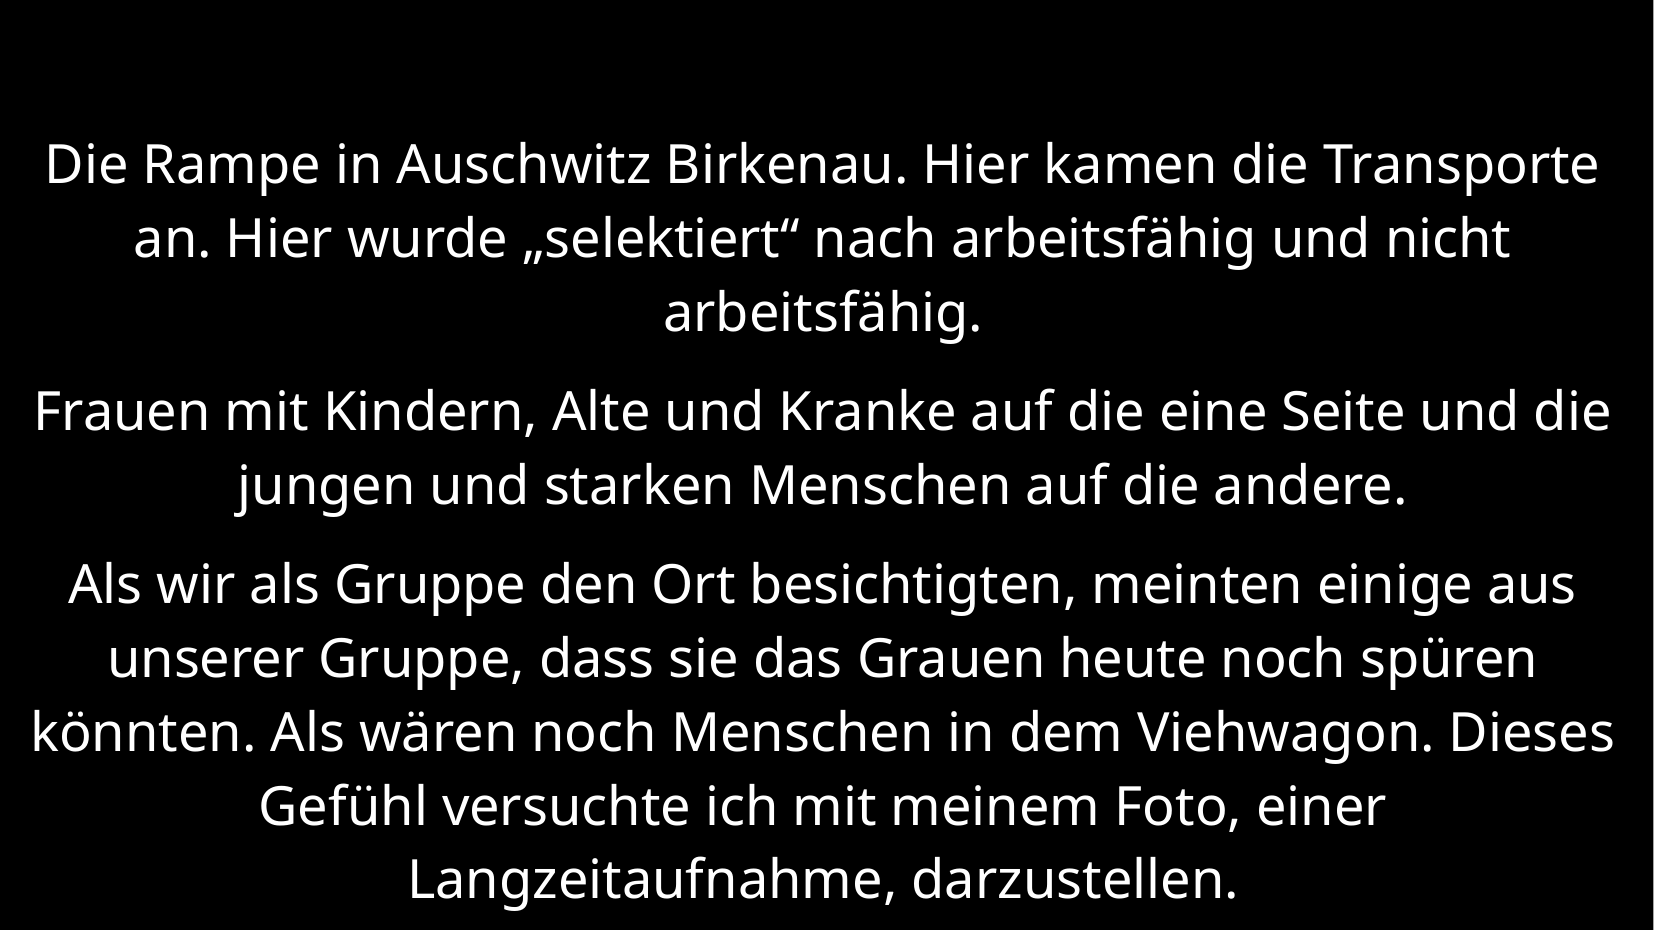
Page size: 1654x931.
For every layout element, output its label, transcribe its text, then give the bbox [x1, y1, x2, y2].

text_box Die Rampe in Auschwitz Birkenau. Hier kamen die Transporte an. Hier wurde „selektiert“ nach arbeitsfähig und nicht arbeitsfähig. Frauen mit Kindern, Alte und Kranke auf die eine Seite und die jungen und starken Menschen auf die andere. Als wir als Gruppe den Ort besichtigten, meinten einige aus unserer Gruppe, dass sie das Grauen heute noch spüren könnten. Als wären noch Menschen in dem Viehwagon. Dieses Gefühl versuchte ich mit meinem Foto, einer Langzeitaufnahme, darzustellen. [0, 118, 1654, 898]
